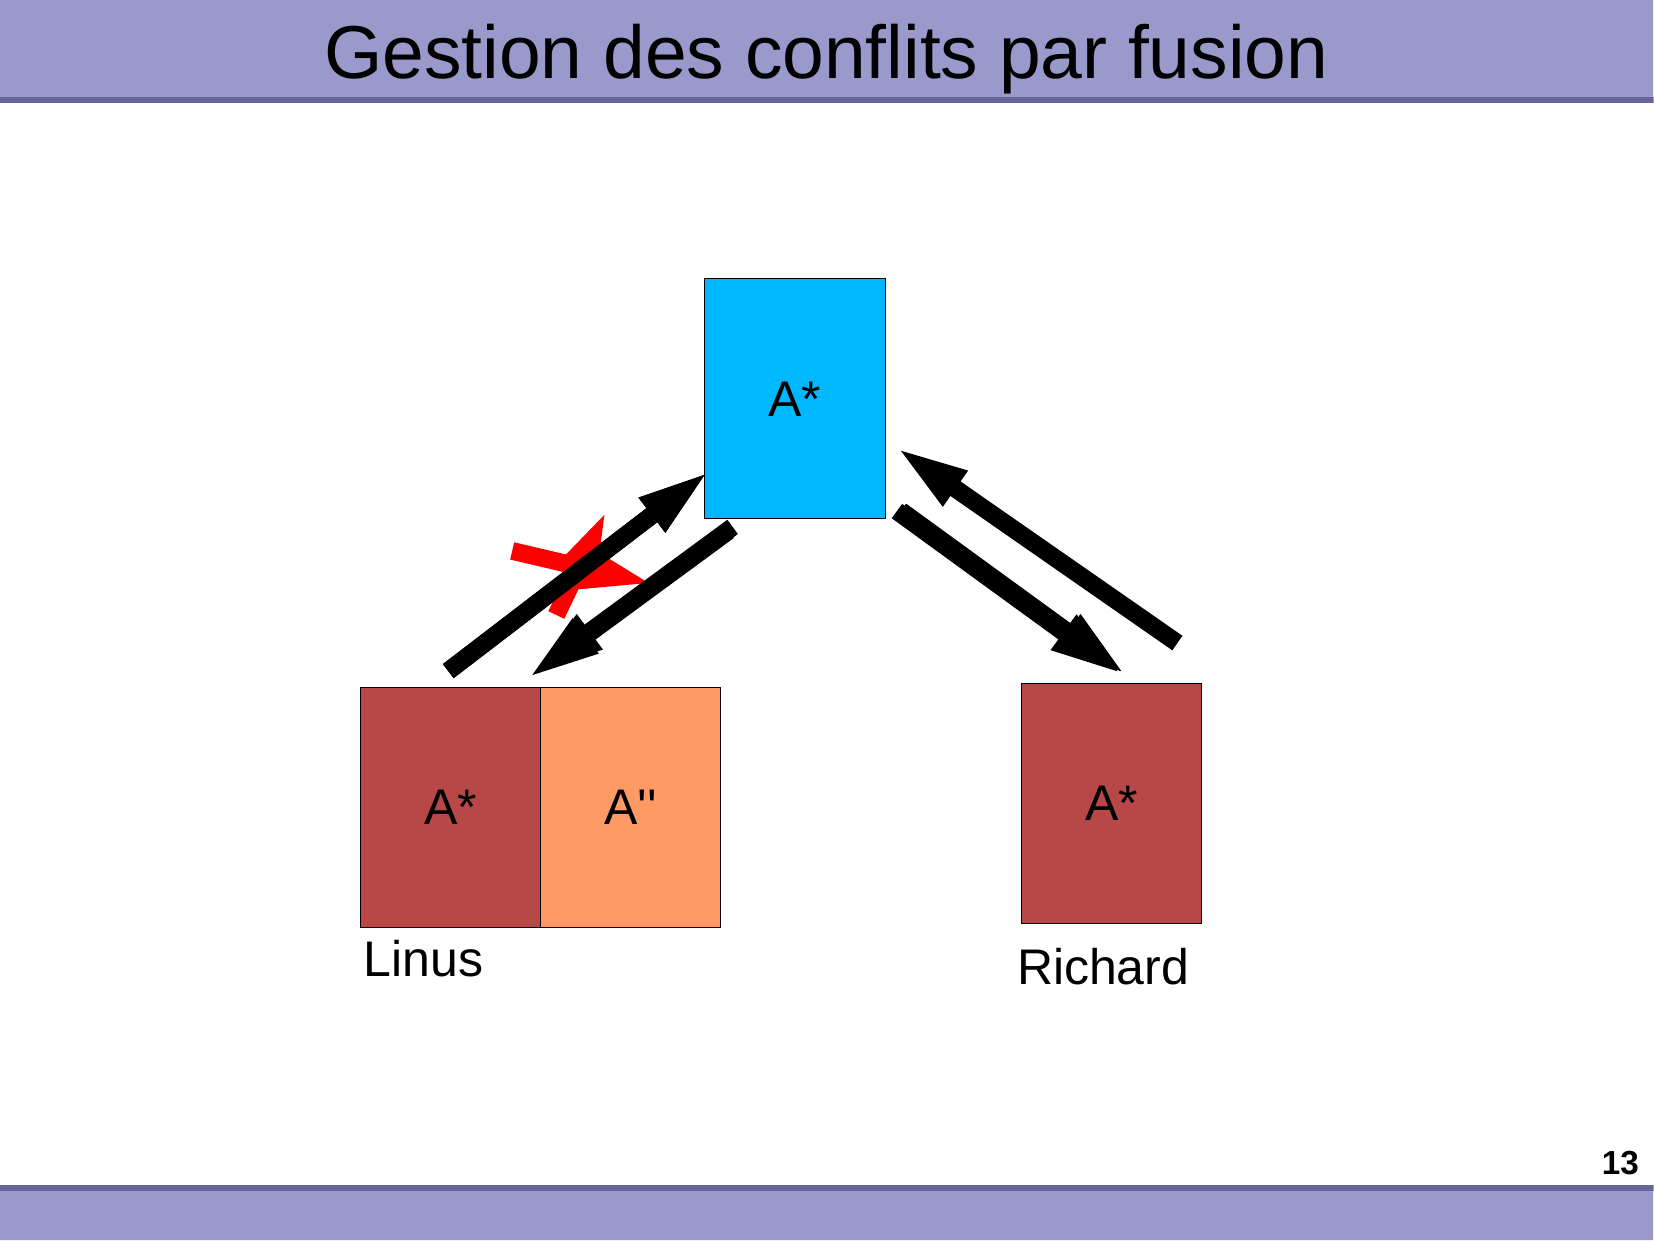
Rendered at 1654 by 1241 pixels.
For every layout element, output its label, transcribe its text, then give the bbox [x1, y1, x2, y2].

text_box A* [1021, 683, 1202, 924]
text_box A* [704, 278, 886, 519]
text_box Richard [1017, 939, 1262, 1002]
text_box A'' [541, 687, 721, 928]
title Gestion des conflits par fusion [0, 0, 1654, 105]
text_box A* [360, 687, 541, 928]
text_box Linus [363, 931, 541, 994]
